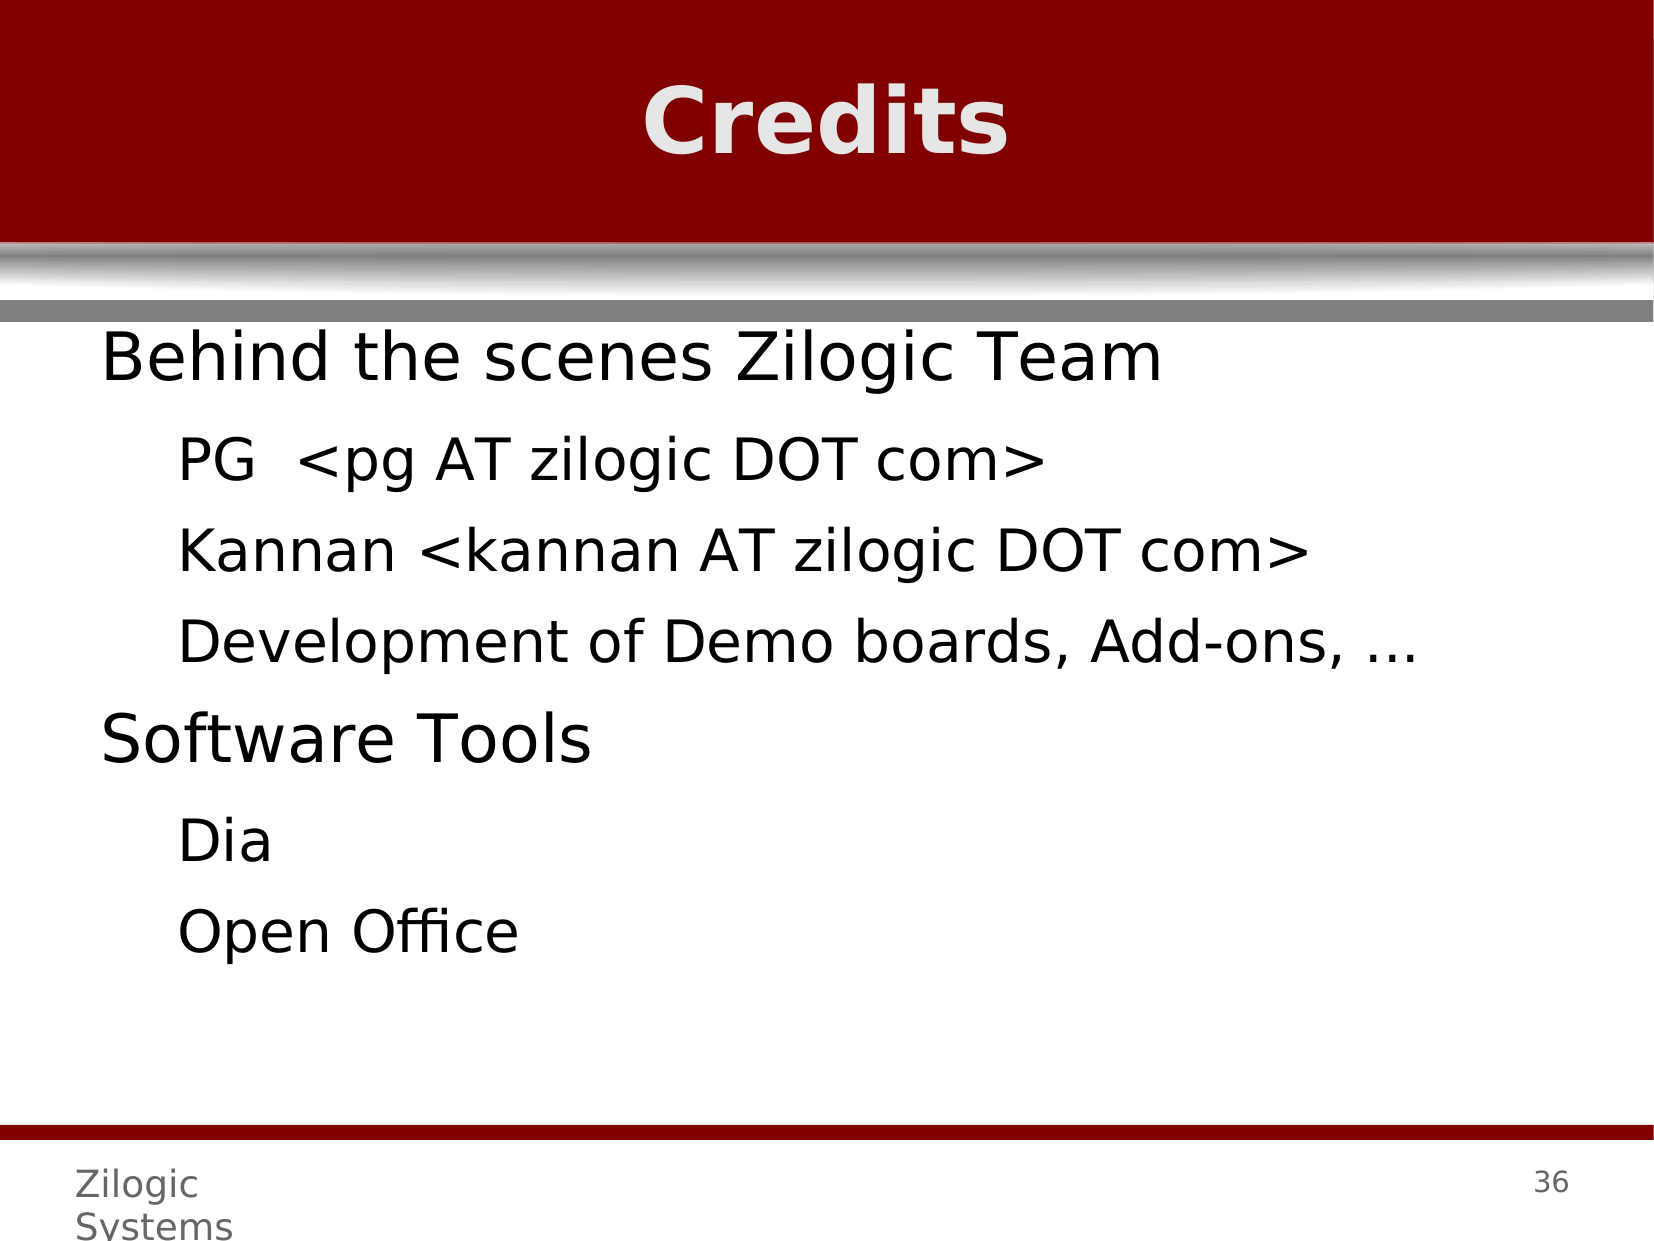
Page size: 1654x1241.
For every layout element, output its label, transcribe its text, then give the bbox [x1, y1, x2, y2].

title Credits [82, 18, 1571, 226]
list Behind the scenes Zilogic Team PG <pg AT zilogic DOT com> Kannan <kannan AT zilogic DOT com> Development of Demo boards, Add-ons, ... Software Tools Dia Open Office [82, 318, 1571, 1094]
